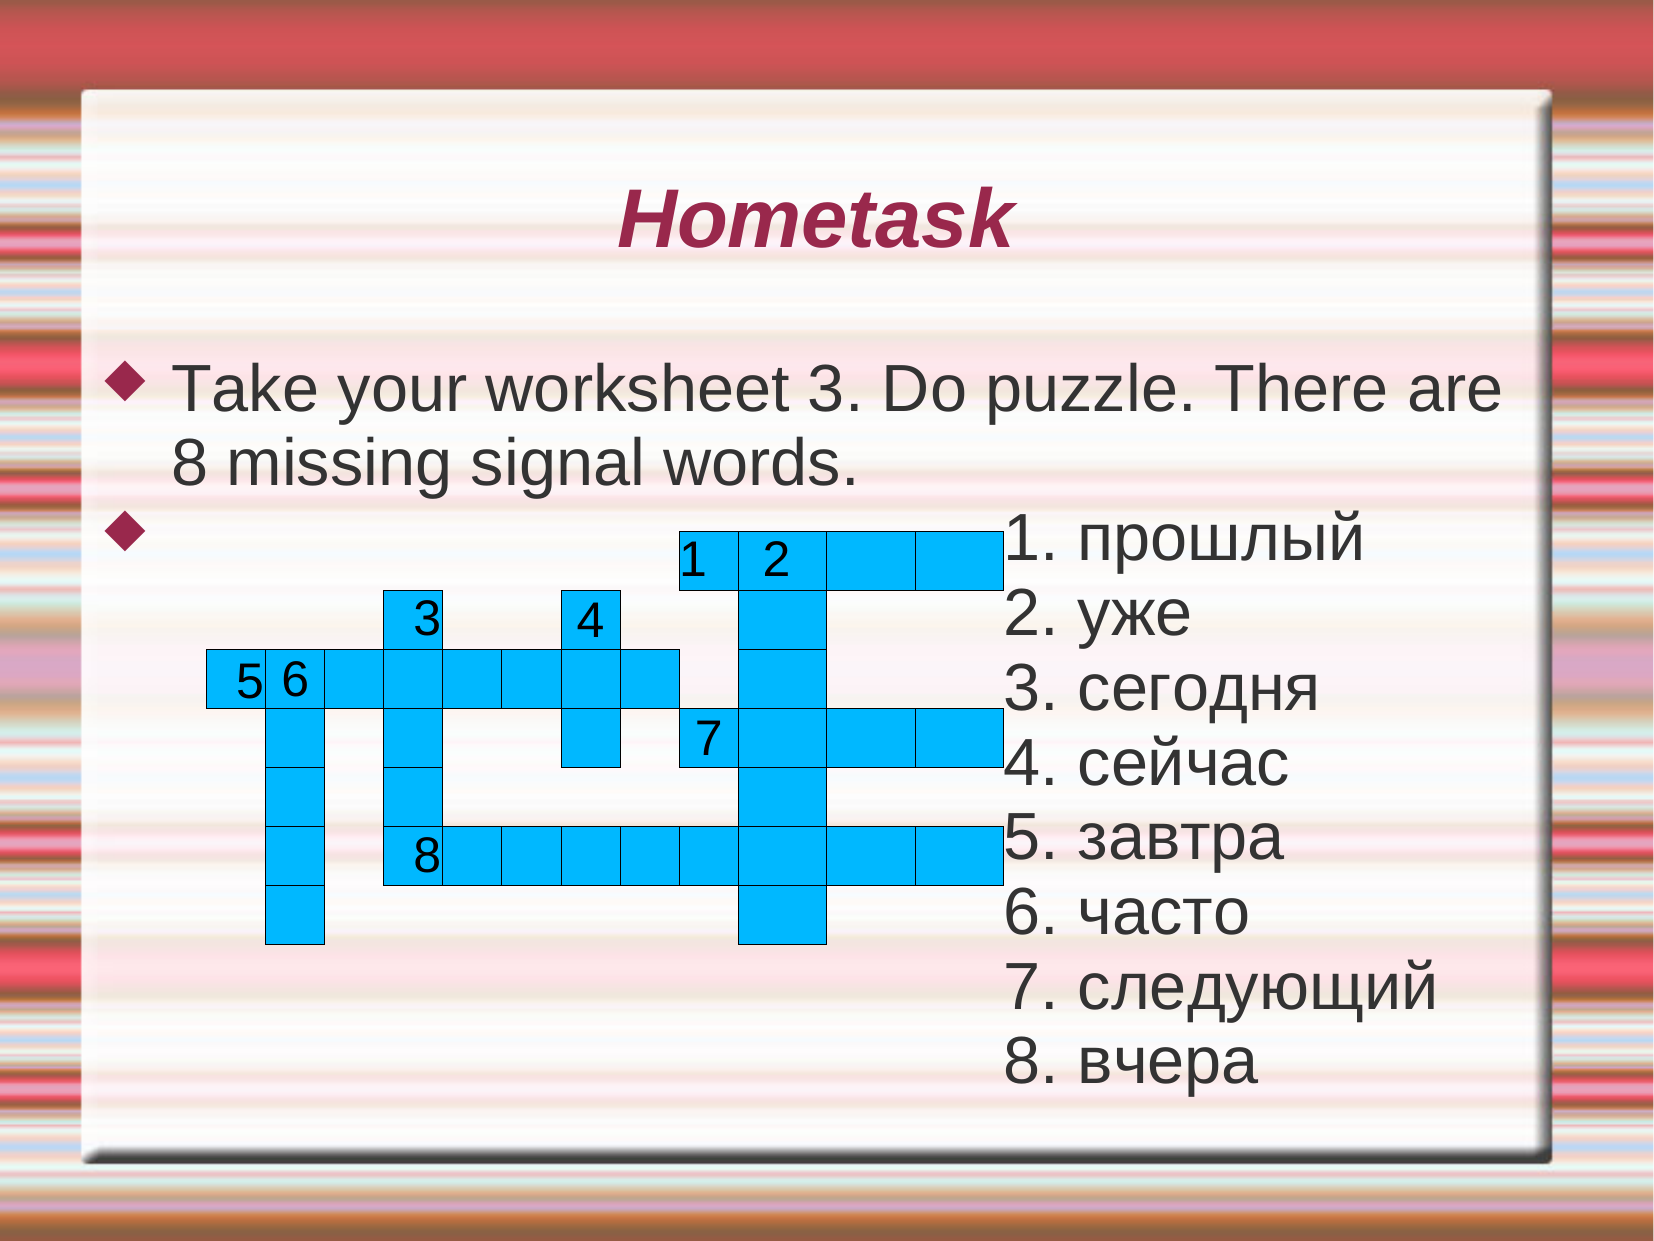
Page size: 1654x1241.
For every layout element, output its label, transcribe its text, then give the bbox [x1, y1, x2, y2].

text_box [562, 826, 620, 886]
text_box 5 [236, 652, 264, 709]
text_box [738, 590, 827, 649]
text_box 7 [679, 708, 739, 768]
text_box 6 [206, 649, 265, 709]
text_box [502, 649, 680, 768]
text_box 1 2 2222 [916, 531, 1004, 591]
picture [0, 0, 1654, 1241]
text_box 4 [561, 590, 621, 650]
list Take your worksheet 3. Do puzzle. There are 8 missing signal words. 1. прошлый 2. уже 3. сегодня 4. сейчас 5. завтра 6. часто 7. следующий 8. вчера [88, 350, 1516, 1174]
text_box 6 [266, 649, 324, 708]
text_box 8 [413, 826, 442, 883]
text_box [916, 826, 1004, 886]
title Hometask [121, 114, 1534, 322]
text_box [680, 650, 1004, 945]
text_box 1 2 2222 [739, 531, 826, 590]
text_box [383, 590, 501, 767]
text_box [502, 826, 561, 886]
text_box [265, 886, 325, 945]
text_box [621, 826, 679, 886]
text_box [265, 827, 325, 885]
text_box 6 [325, 649, 384, 709]
text_box [265, 708, 325, 767]
text_box 1 2 2222 [827, 531, 915, 591]
text_box 3 [413, 590, 442, 647]
text_box [265, 768, 325, 826]
text_box 1 2 2222 [679, 531, 738, 591]
text_box [383, 768, 501, 886]
